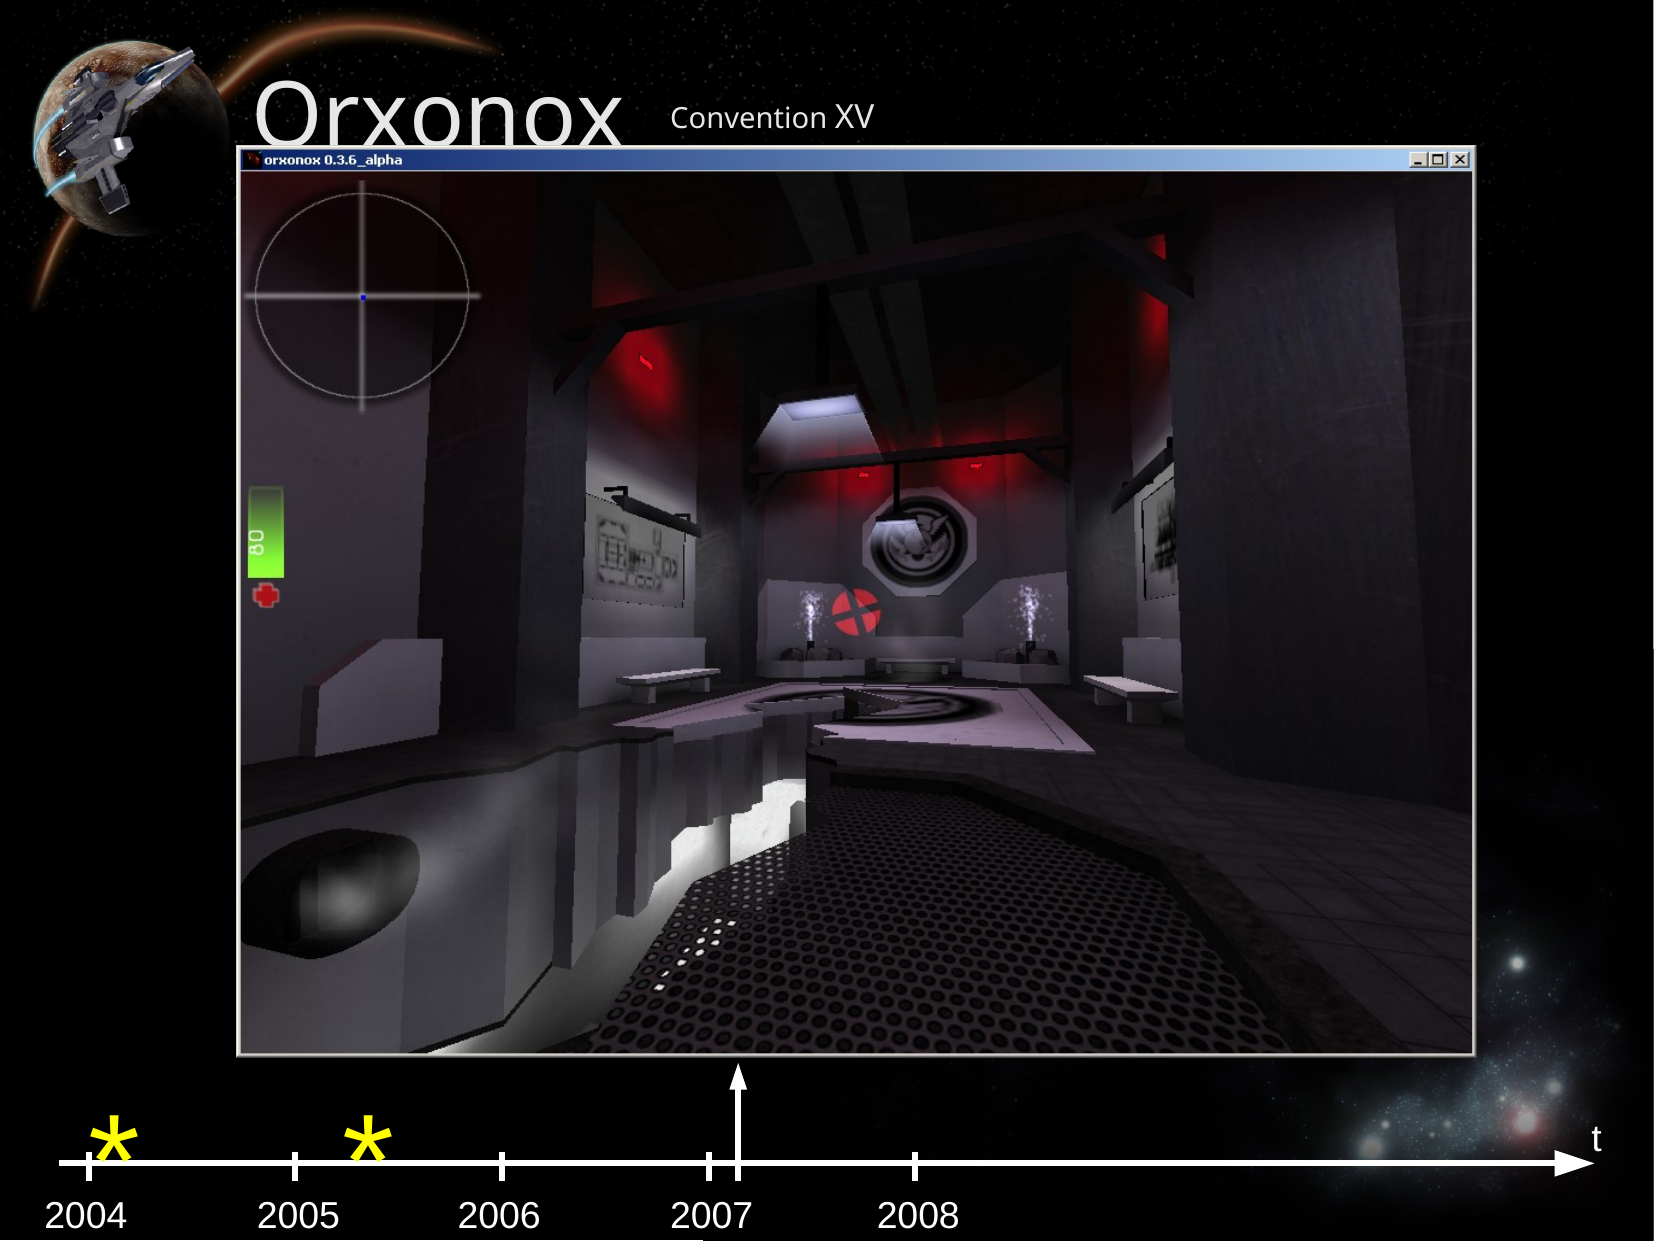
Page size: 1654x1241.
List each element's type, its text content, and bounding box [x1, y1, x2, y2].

text_box 2007 [655, 1187, 774, 1241]
text_box * [70, 1076, 160, 1241]
text_box 2006 [442, 1187, 562, 1241]
text_box 2008 [862, 1187, 981, 1241]
text_box t [1576, 1110, 1636, 1168]
picture [0, 0, 1654, 1241]
text_box * [324, 1076, 414, 1241]
text_box 2004 [29, 1187, 70, 1241]
text_box 2005 [242, 1187, 324, 1241]
